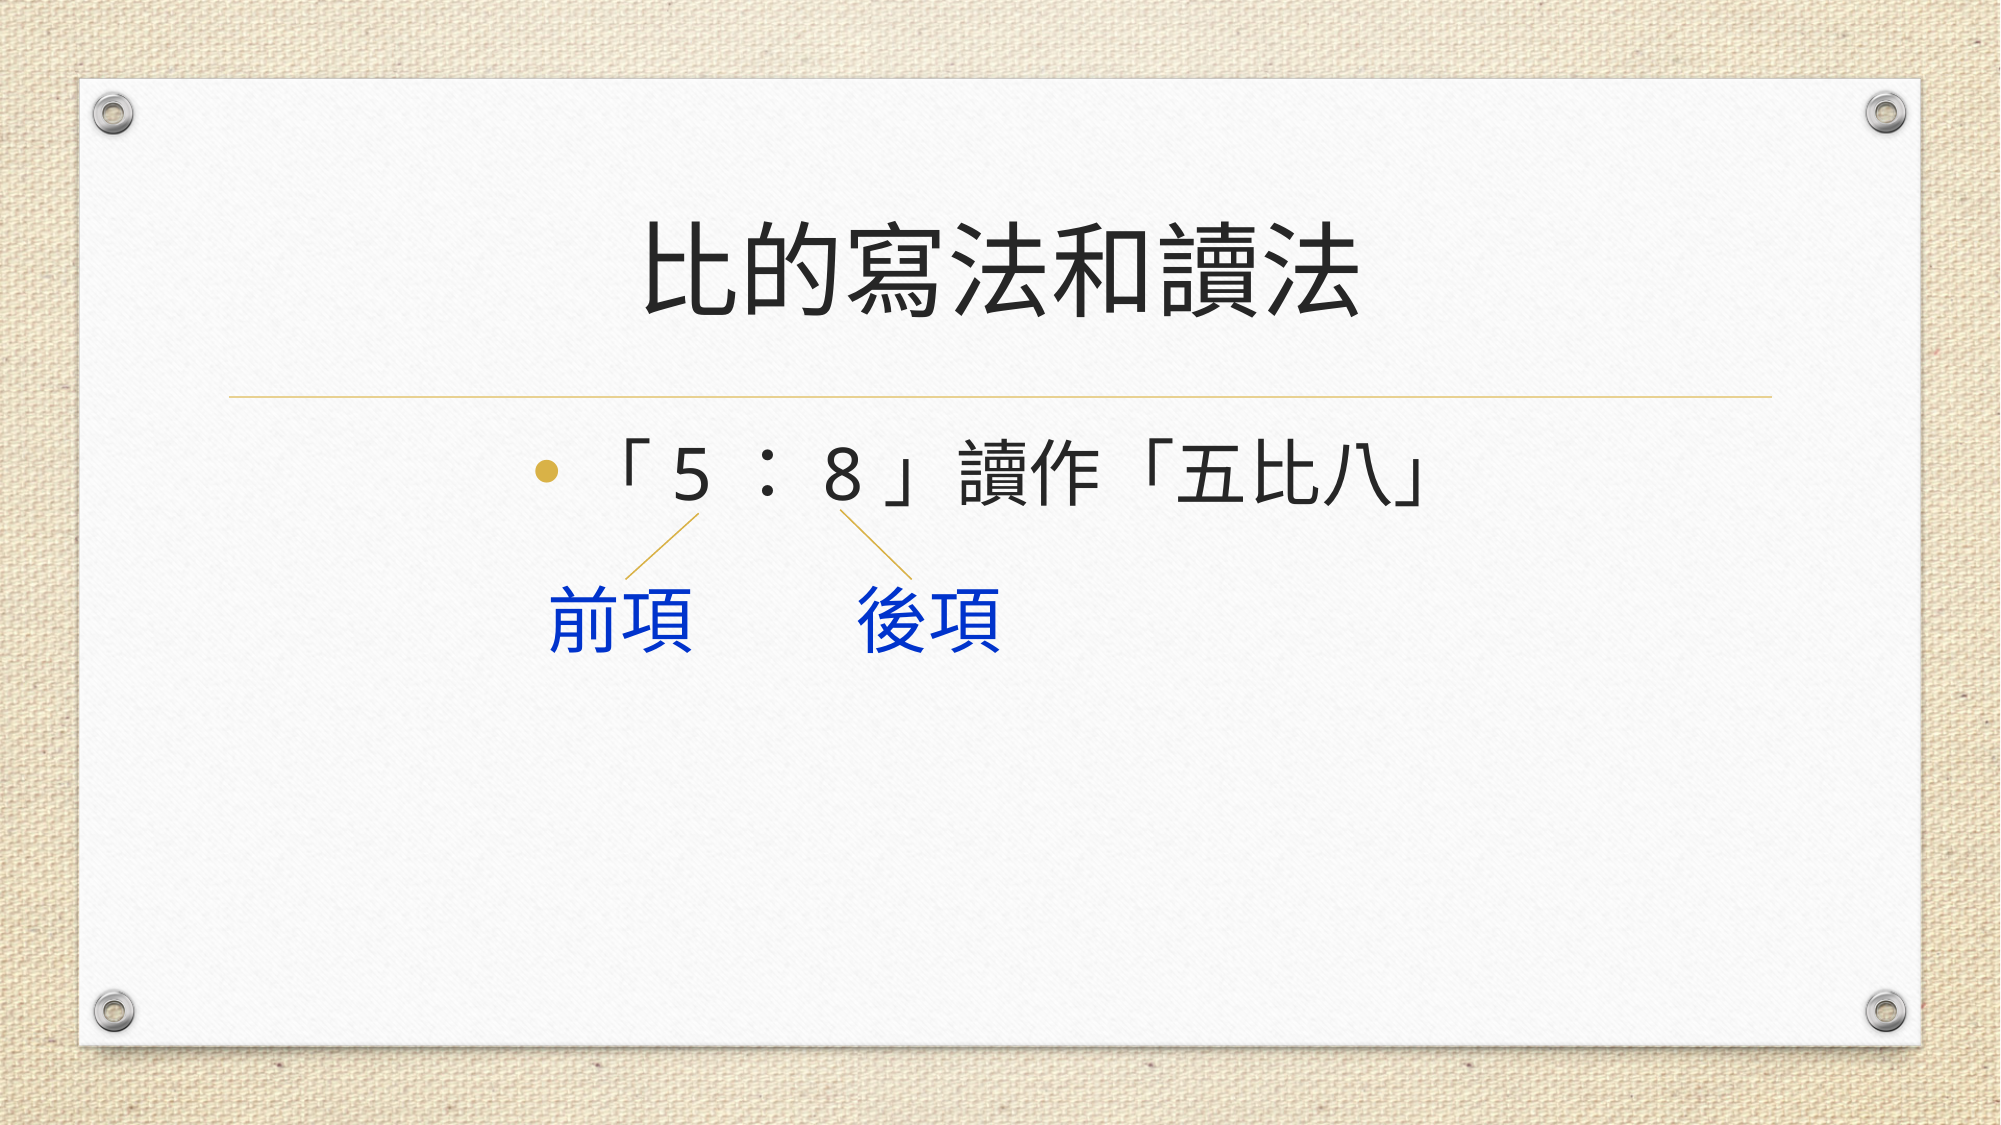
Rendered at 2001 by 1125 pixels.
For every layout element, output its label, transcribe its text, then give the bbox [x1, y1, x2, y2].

text_box 前項 [532, 566, 728, 671]
title 比的寫法和讀法 [212, 161, 1788, 376]
text_box 後項 [840, 566, 1030, 671]
list 「5：8」讀作「五比八」 [212, 419, 1788, 964]
